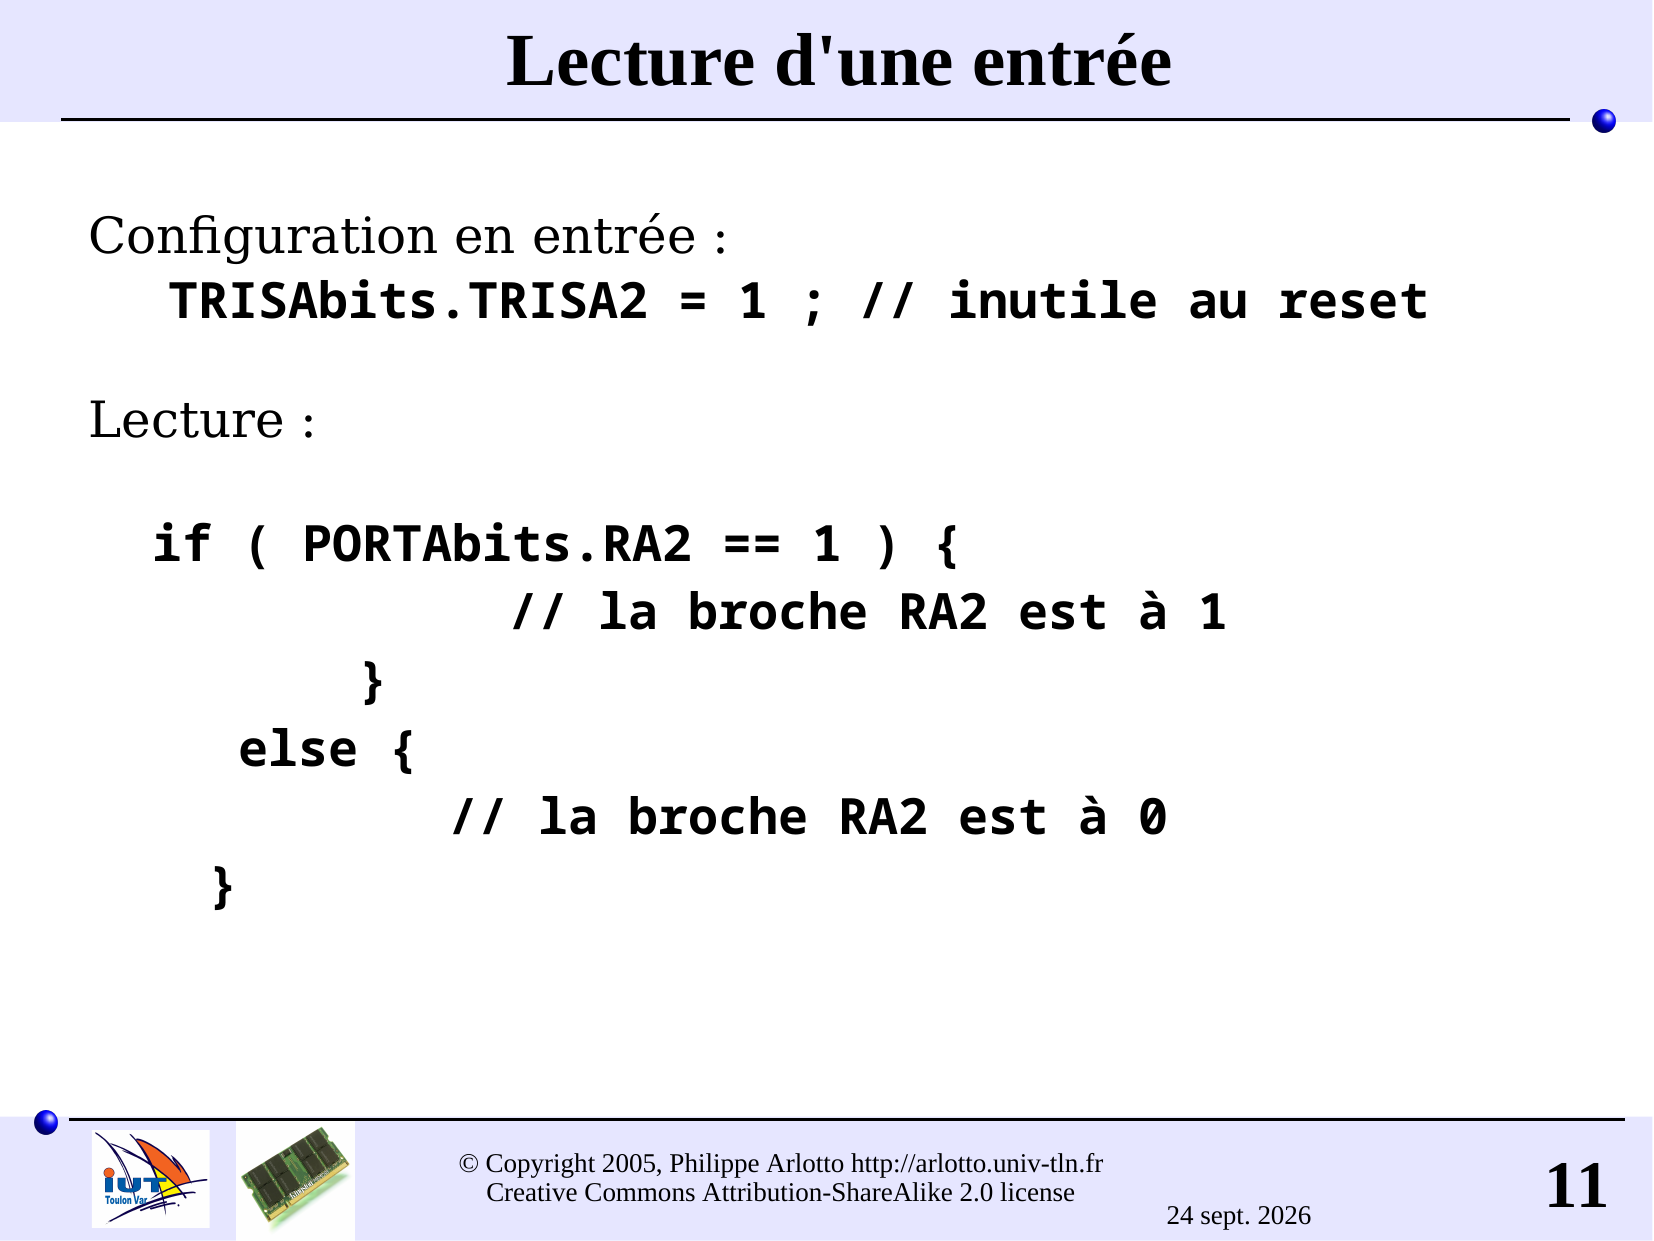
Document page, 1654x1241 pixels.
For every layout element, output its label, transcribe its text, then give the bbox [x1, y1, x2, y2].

title Lecture d'une entrée [95, 11, 1585, 110]
text_box Configuration en entrée : TRISAbits.TRISA2 = 1 ; // inutile au reset Lecture : if ( PORTAbits.RA2 == 1 ) { // la broche RA2 est à 1 } else { // la broche RA2 est à 0 } [88, 206, 1429, 860]
picture [236, 1121, 355, 1241]
